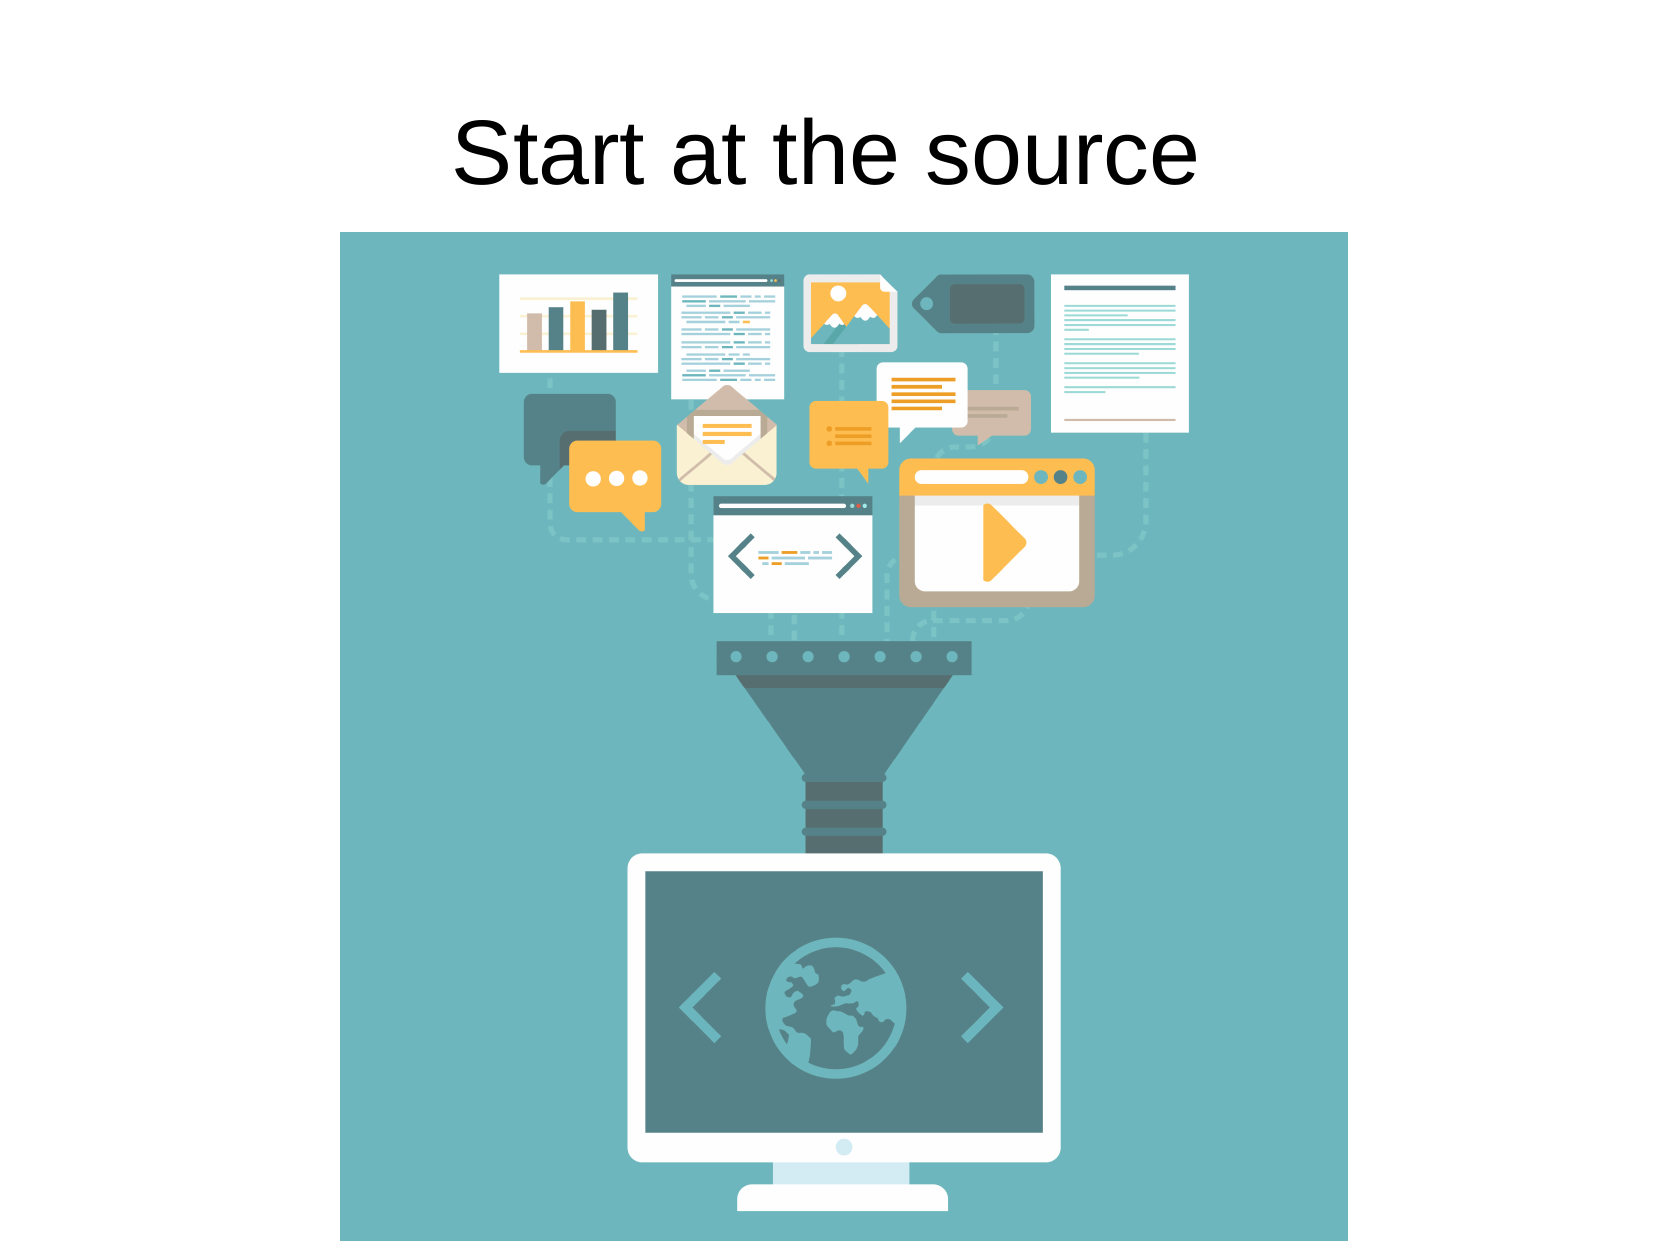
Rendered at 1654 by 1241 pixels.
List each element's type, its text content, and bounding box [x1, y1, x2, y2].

picture [340, 232, 1348, 1241]
title Start at the source [82, 49, 1571, 257]
